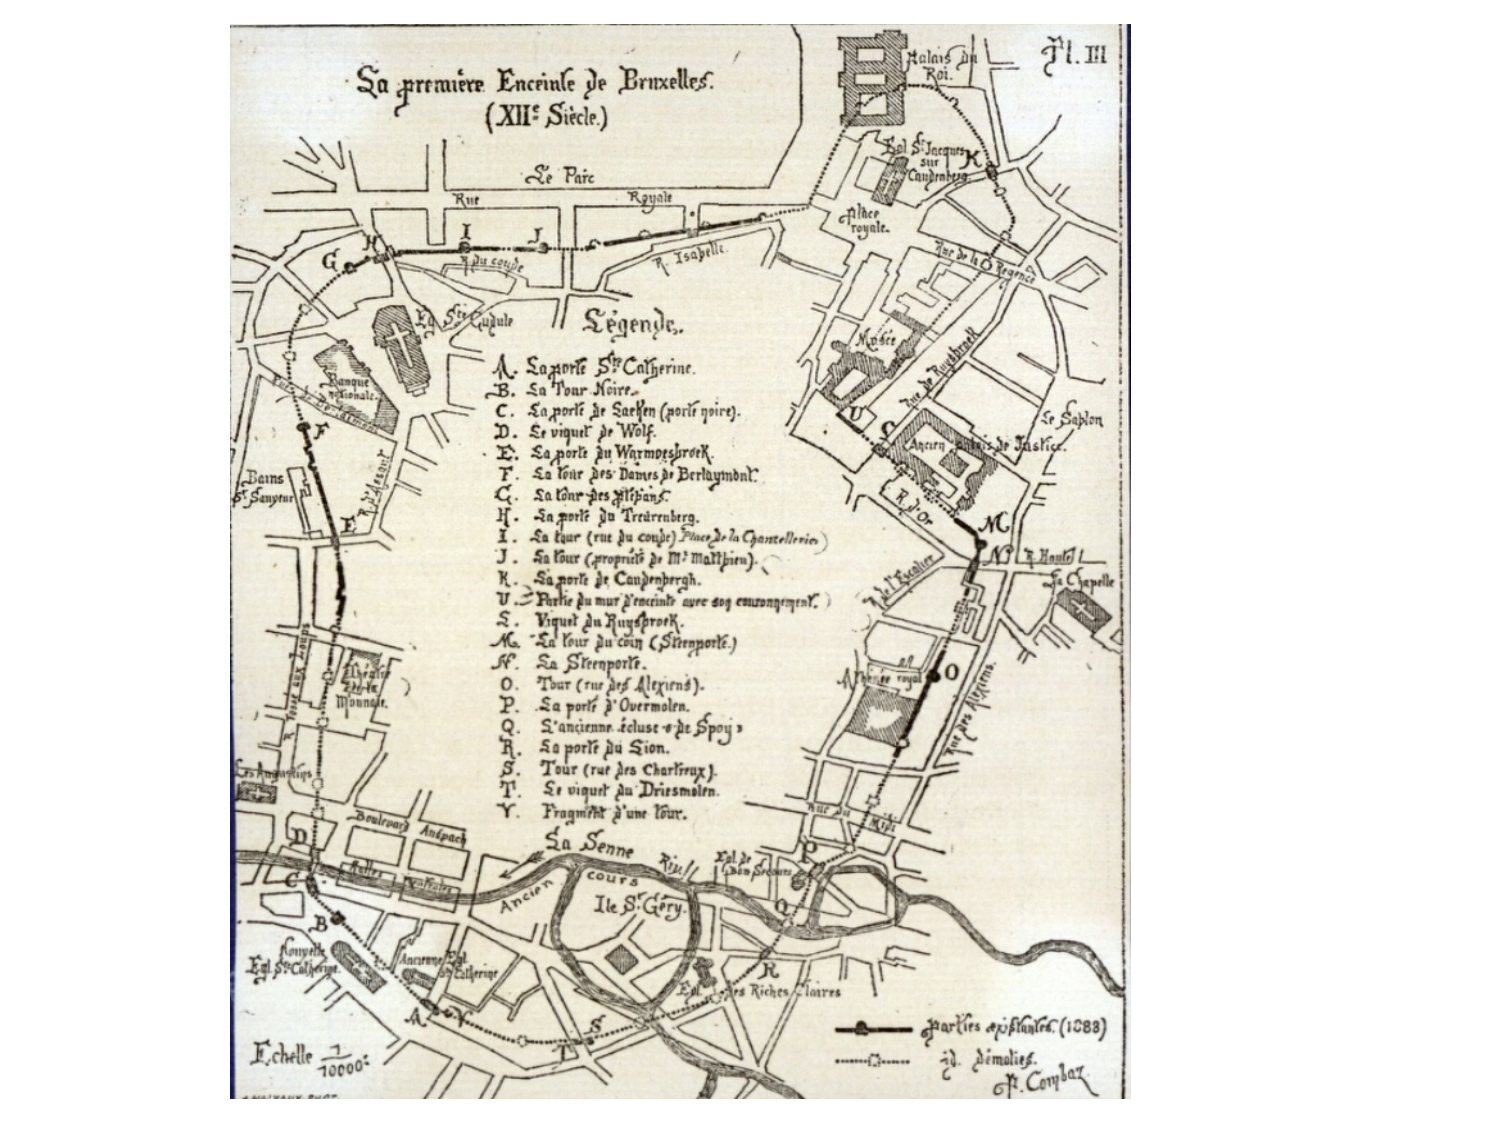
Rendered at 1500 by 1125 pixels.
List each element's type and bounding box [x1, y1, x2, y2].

picture [230, 24, 1131, 1099]
